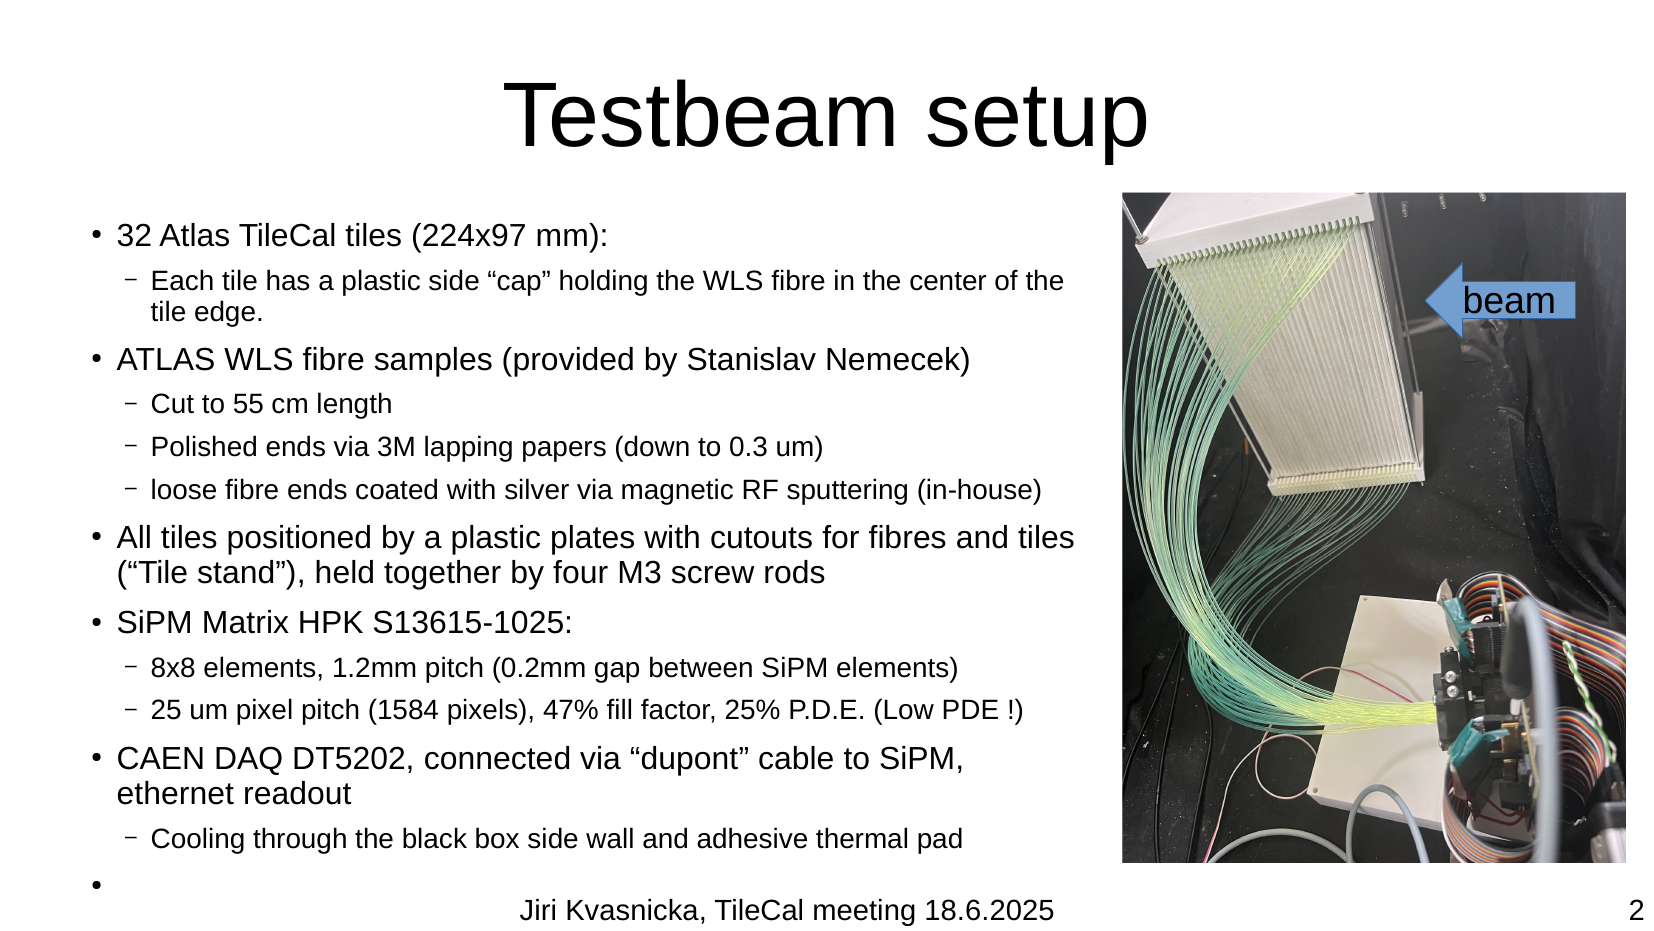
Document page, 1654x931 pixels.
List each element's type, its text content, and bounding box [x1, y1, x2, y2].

picture [1122, 192, 1626, 863]
title Testbeam setup [82, 37, 1571, 193]
text_box beam [1425, 262, 1576, 338]
list 32 Atlas TileCal tiles (224x97 mm): Each tile has a plastic side “cap” holding the WLS fibre in the center of the tile edge. ATLAS WLS fibre samples (provided by Stanislav Nemecek) Cut to 55 cm length Polished ends via 3M lapping papers (down to 0.3 um) loose fibre ends coated with silver via magnetic RF sputtering (in-house) All tiles positioned by a plastic plates with cutouts for fibres and tiles (“Tile stand”), held together by four M3 screw rods SiPM Matrix HPK S13615-1025: 8x8 elements, 1.2mm pitch (0.2mm gap between SiPM elements) 25 um pixel pitch (1584 pixels), 47% fill factor, 25% P.D.E. (Low PDE !) CAEN DAQ DT5202, connected via “dupont” cable to SiPM, ethernet readout Cooling through the black box side wall and adhesive thermal pad [82, 217, 1088, 863]
